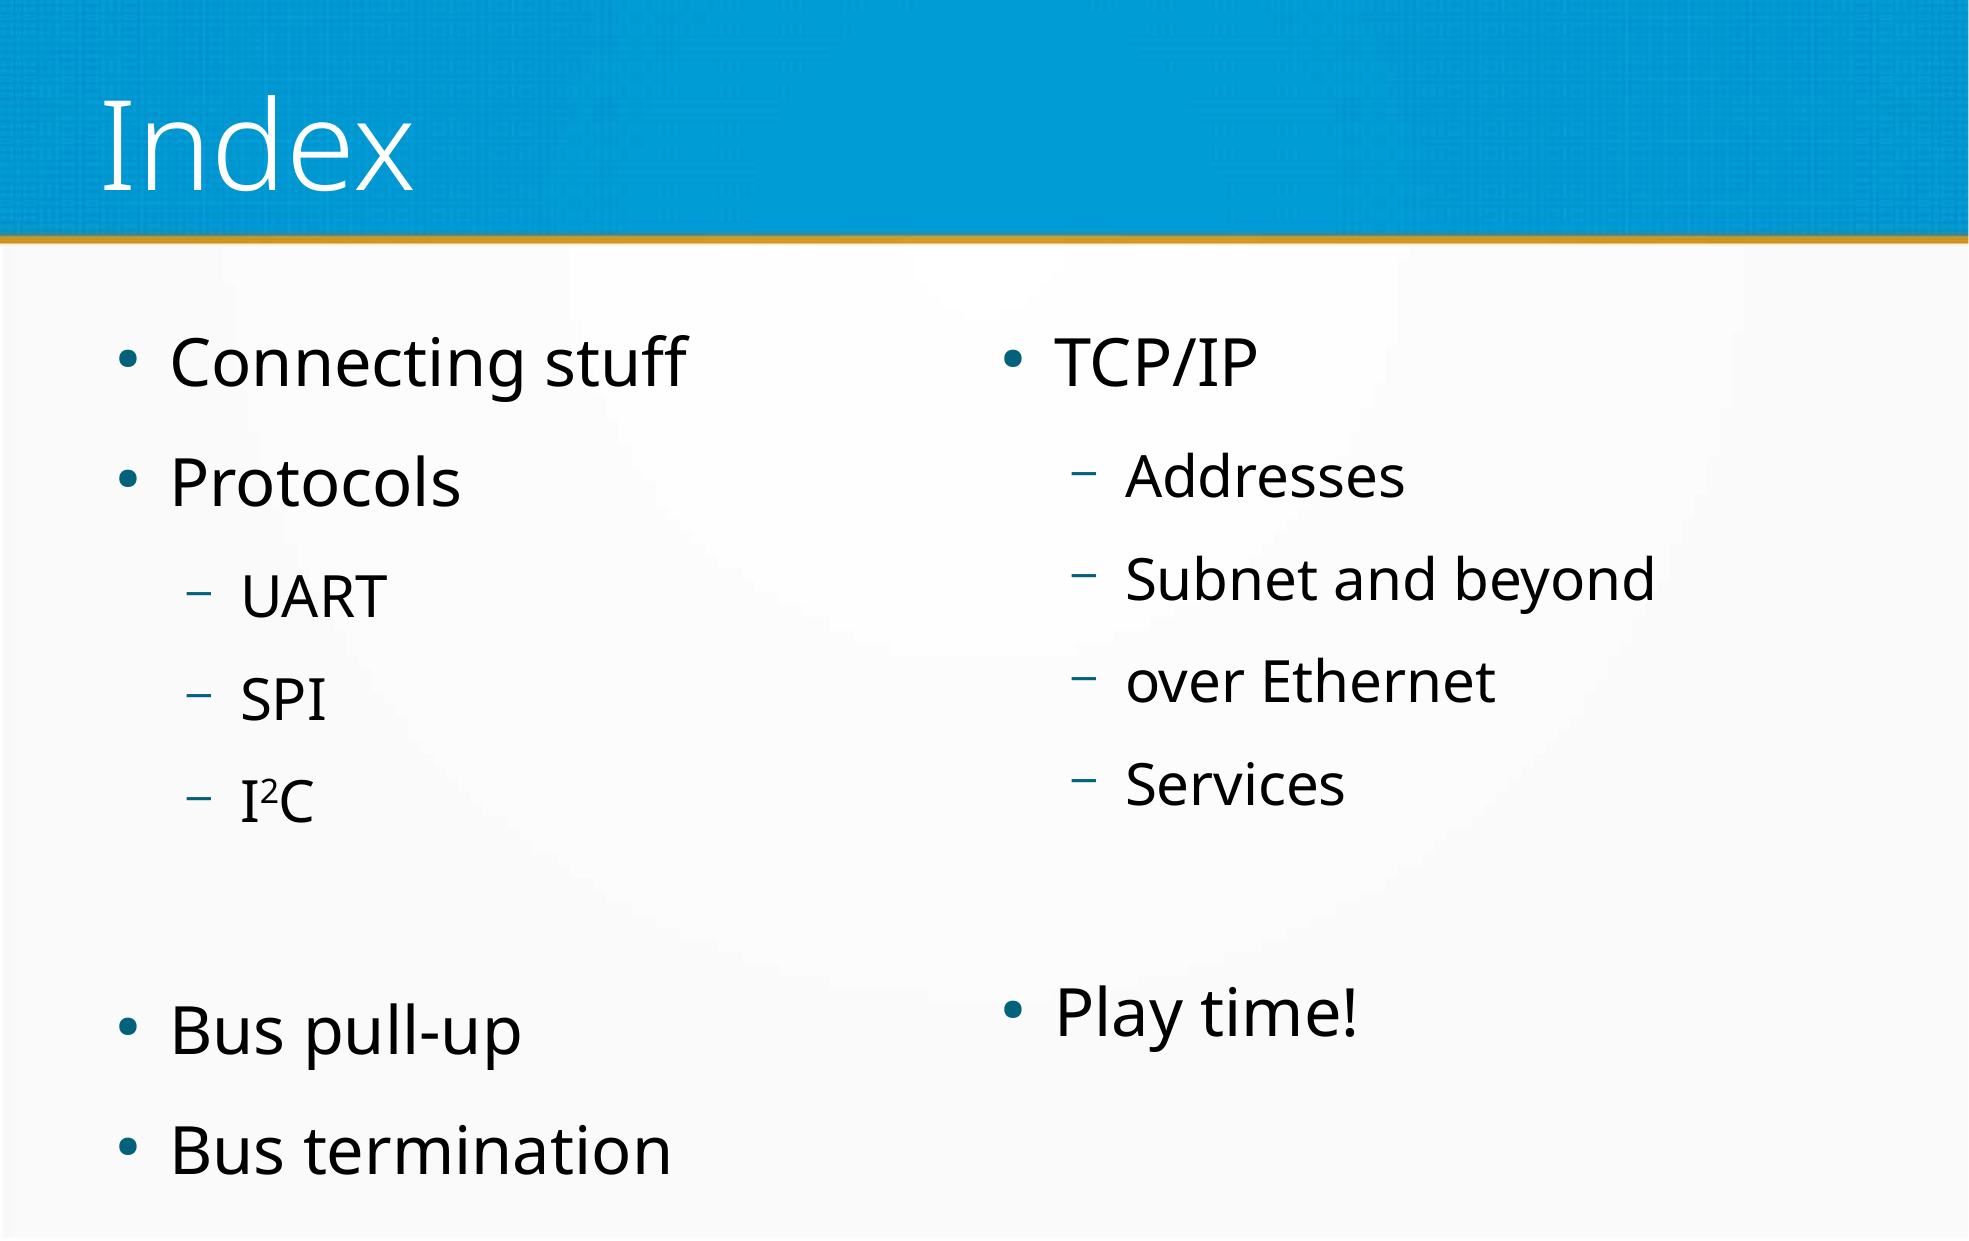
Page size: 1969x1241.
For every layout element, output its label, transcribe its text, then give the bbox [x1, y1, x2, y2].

list TCP/IP Addresses Subnet and beyond over Ethernet Services Play time! [983, 315, 1906, 1241]
title Index [98, 19, 1870, 227]
picture [0, 233, 1969, 1241]
list Connecting stuff Protocols UART SPI I2C Bus pull-up Bus termination [98, 315, 976, 1241]
